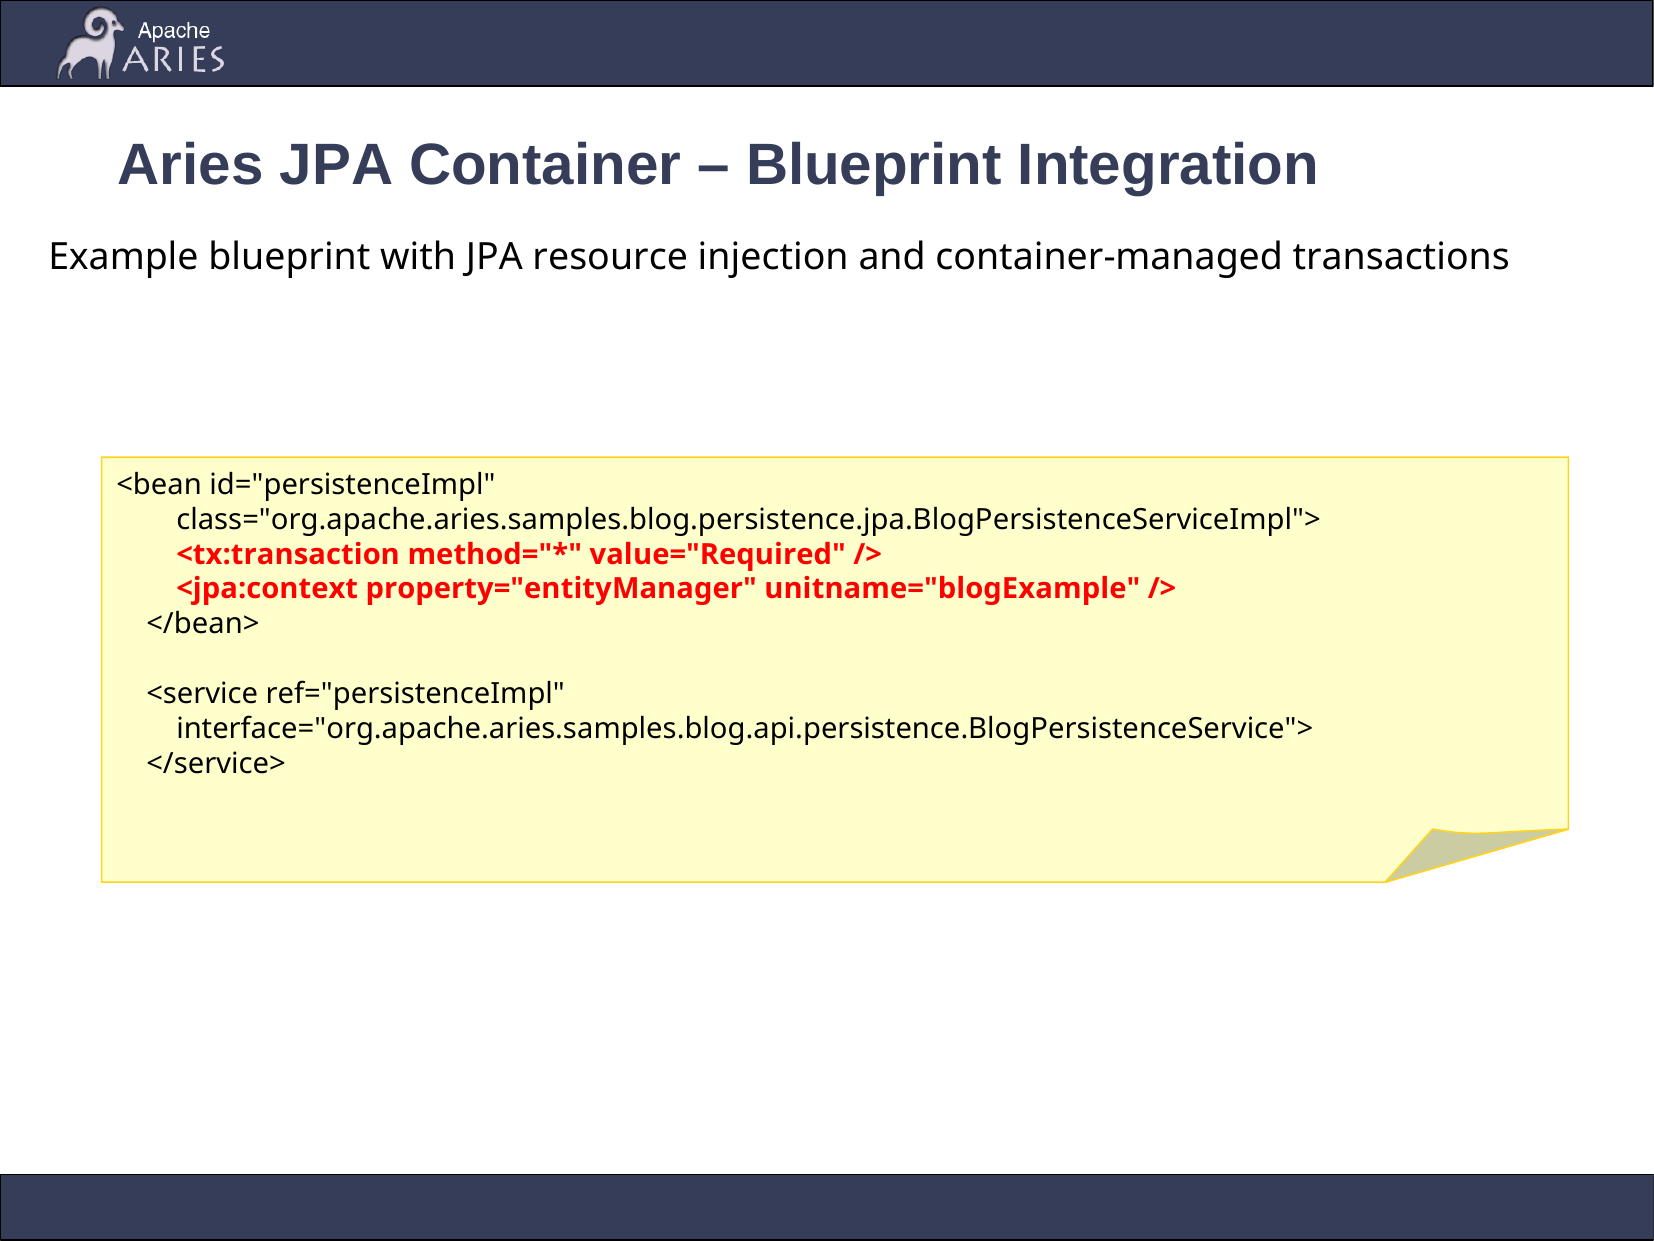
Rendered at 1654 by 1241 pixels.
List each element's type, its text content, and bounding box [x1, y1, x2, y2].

picture [47, 3, 232, 83]
title Aries JPA Container – Blueprint Integration [82, 61, 1571, 229]
text_box Example blueprint with JPA resource injection and container-managed transactions [48, 229, 1597, 296]
text_box <bean id="persistenceImpl" class="org.apache.aries.samples.blog.persistence.jpa.BlogPersistenceServiceImpl"> <tx:transaction method="*" value="Required" /> <jpa:context property="entityManager" unitname="blogExample" /> </bean> <service ref="persistenceImpl" interface="org.apache.aries.samples.blog.api.persistence.BlogPersistenceService"> </service> [101, 457, 1569, 883]
